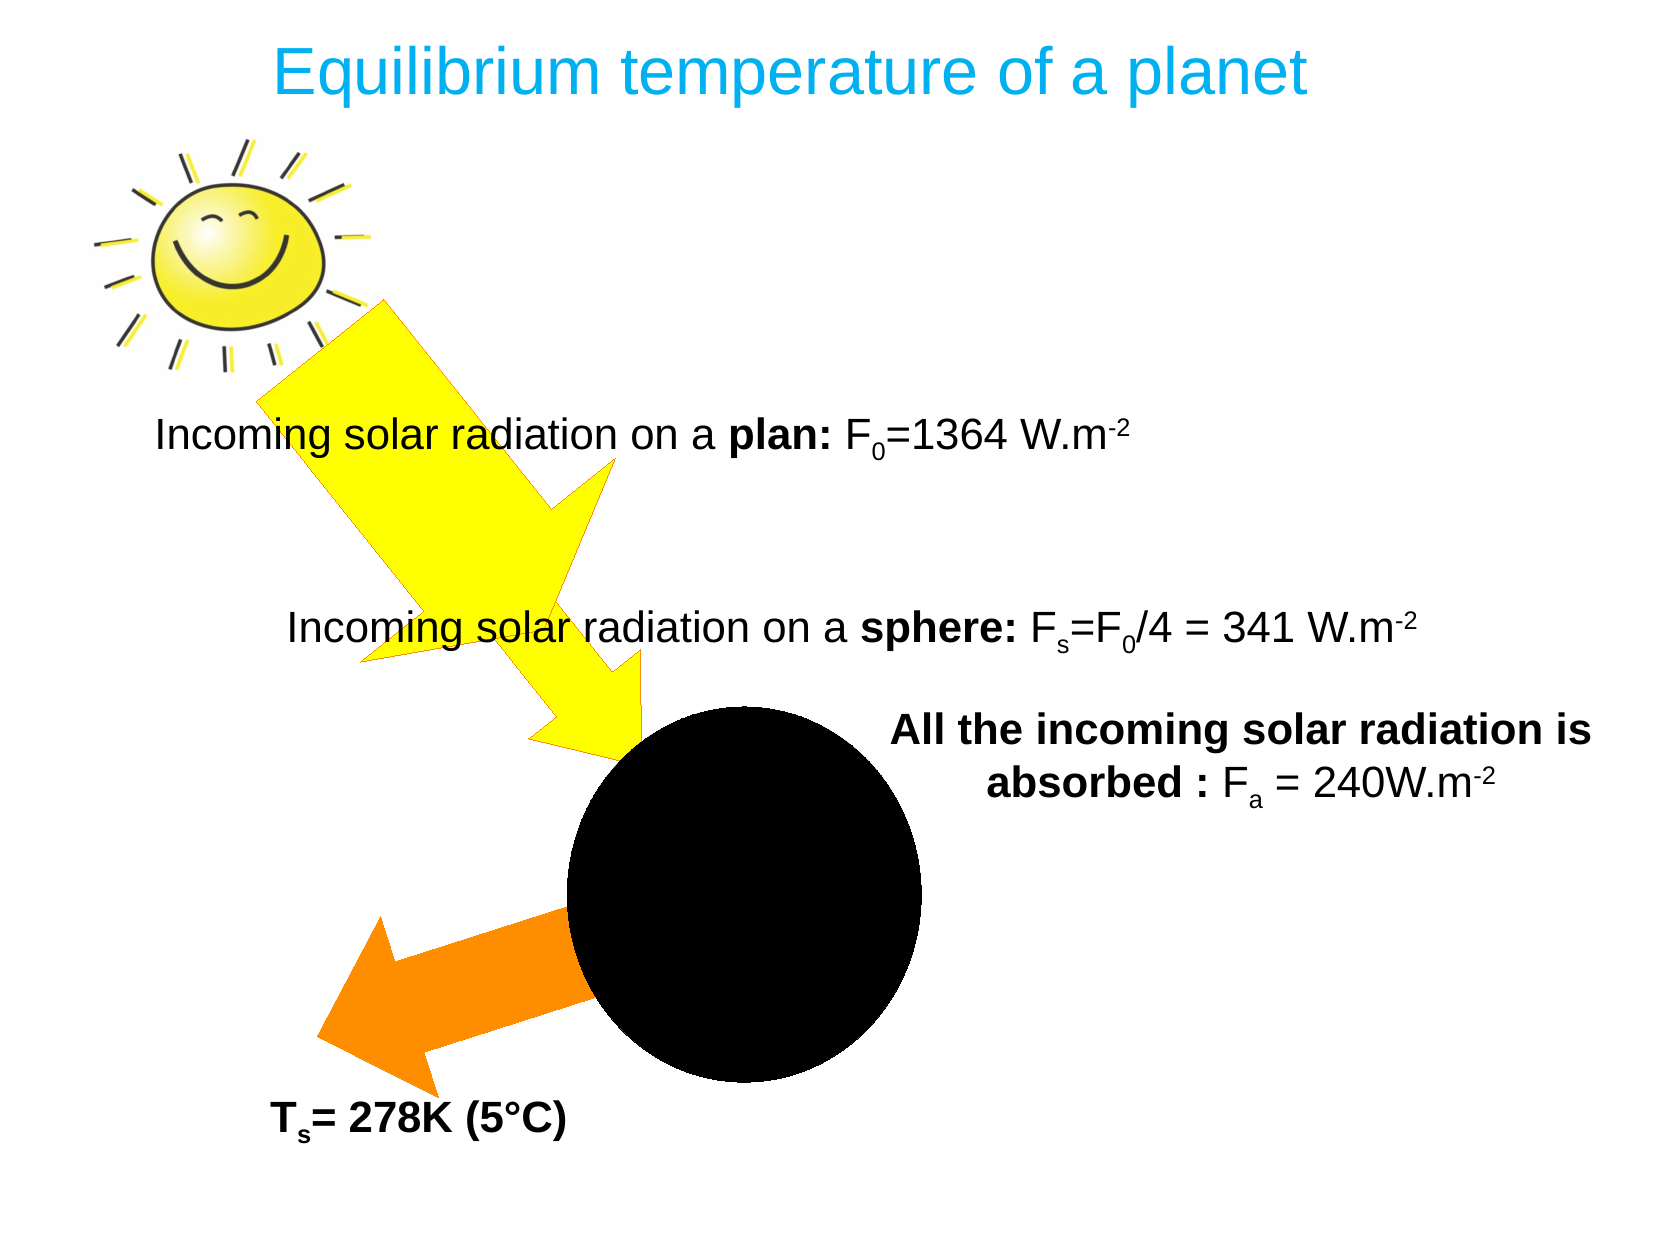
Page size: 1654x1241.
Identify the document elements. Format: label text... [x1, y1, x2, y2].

text_box [260, 299, 463, 398]
text_box All the incoming solar radiation is absorbed : Fa = 240W.m-2 [849, 694, 1633, 820]
text_box [312, 472, 610, 592]
picture [60, 109, 403, 410]
text_box Incoming solar radiation on a sphere: Fs=F0/4 = 341 W.m-2 [273, 592, 1598, 666]
text_box Incoming solar radiation on a plan: F0=1364 W.m-2 [141, 398, 1335, 472]
text_box Equilibrium temperature of a planet [67, 27, 1514, 109]
text_box Ts= 278K (5°C) [212, 1082, 625, 1156]
text_box [317, 666, 922, 1083]
